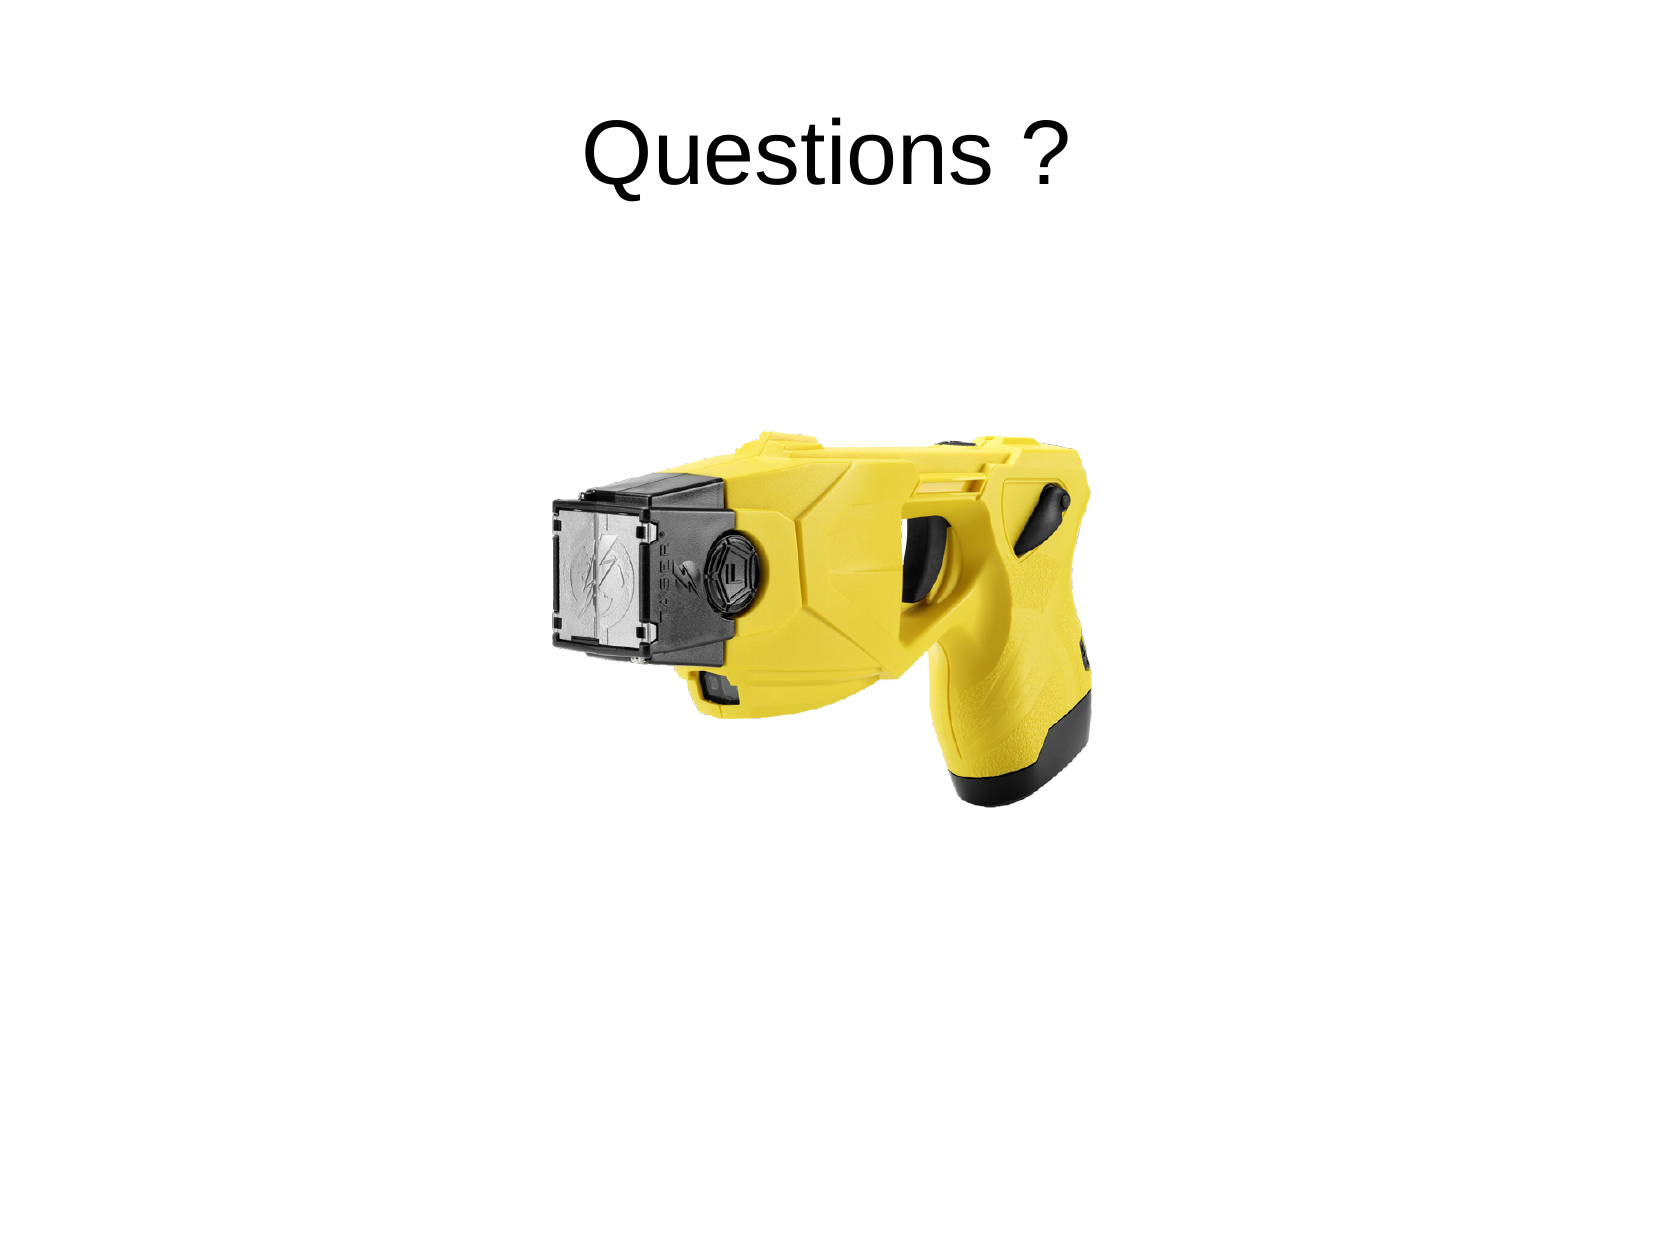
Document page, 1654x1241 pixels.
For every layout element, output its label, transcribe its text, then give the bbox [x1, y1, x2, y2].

picture [529, 415, 1125, 825]
title Questions ? [82, 49, 1571, 257]
